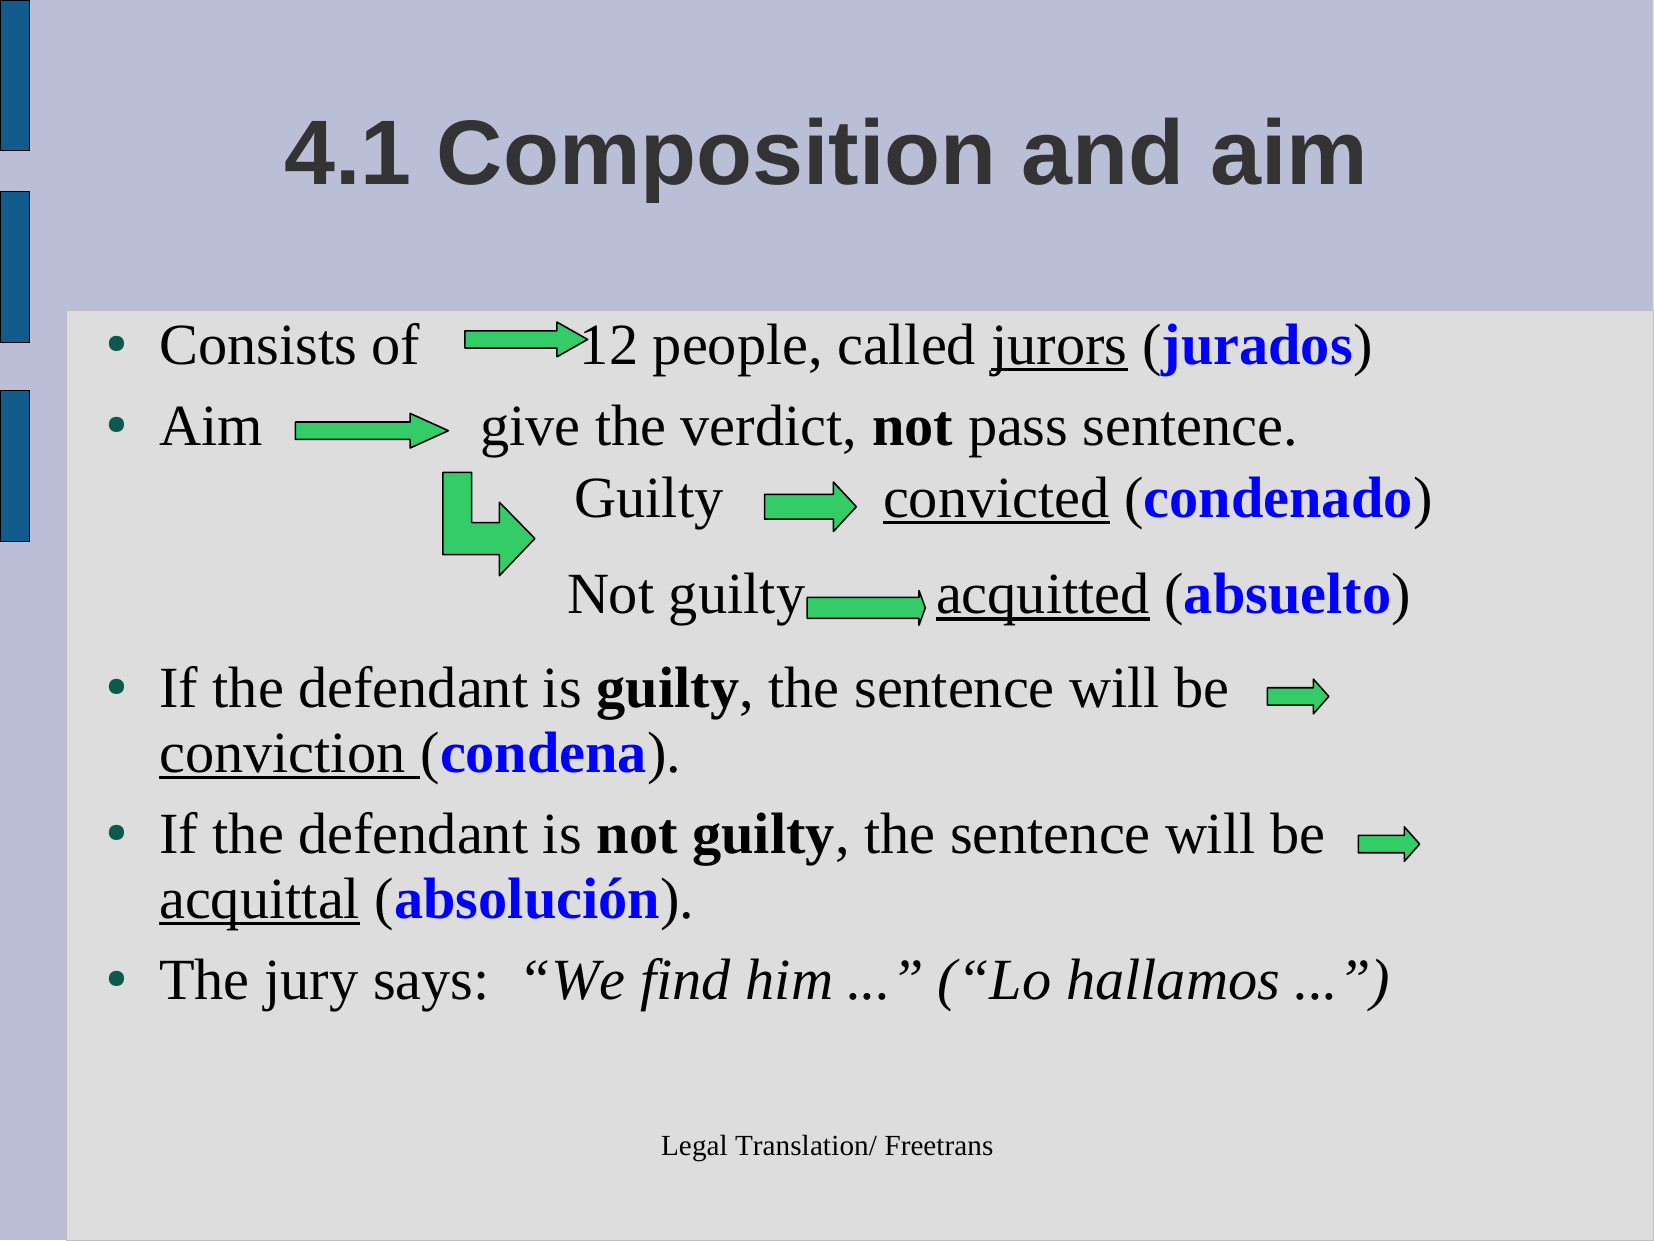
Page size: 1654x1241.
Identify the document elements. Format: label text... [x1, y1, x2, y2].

text_box [1358, 826, 1420, 862]
text_box [442, 472, 535, 576]
list Consists of 12 people, called jurors (jurados) Aim give the verdict, not pass sentence. Guilty convicted (condenado) Not guilty acquitted (absuelto) If the defendant is guilty, the sentence will be conviction (condena). If the defendant is not guilty, the sentence will be acquittal (absolución). The jury says: “We find him ...” (“Lo hallamos ...”) [88, 312, 1577, 1182]
text_box [807, 590, 926, 626]
text_box [295, 413, 449, 449]
text_box [464, 322, 588, 357]
text_box [1267, 679, 1329, 714]
title 4.1 Composition and aim [82, 15, 1571, 291]
text_box [764, 482, 857, 532]
